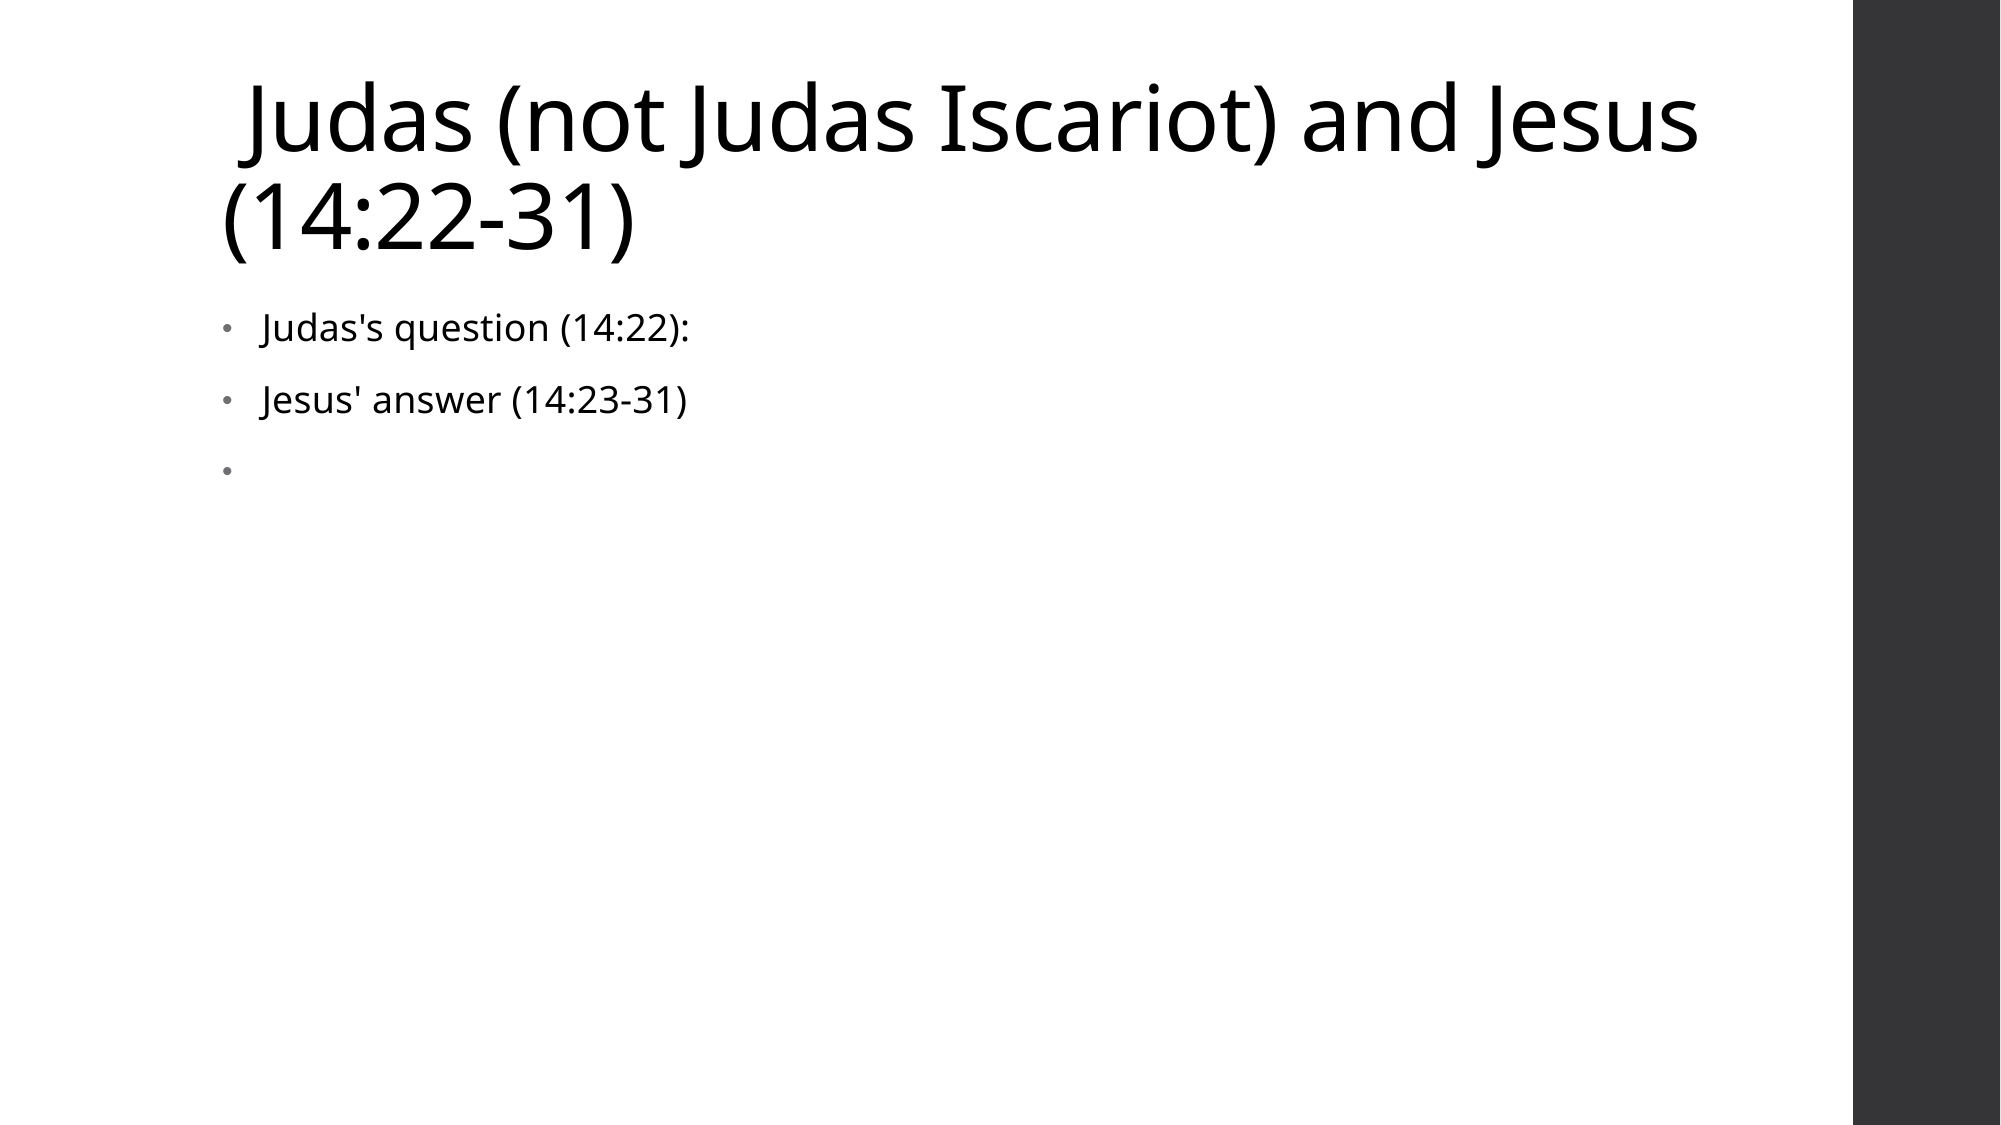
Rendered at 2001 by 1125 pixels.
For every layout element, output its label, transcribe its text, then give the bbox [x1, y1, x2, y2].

list Judas's question (14:22): Jesus' answer (14:23-31) [206, 299, 1617, 1014]
title Judas (not Judas Iscariot) and Jesus (14:22-31) [206, 60, 1797, 278]
